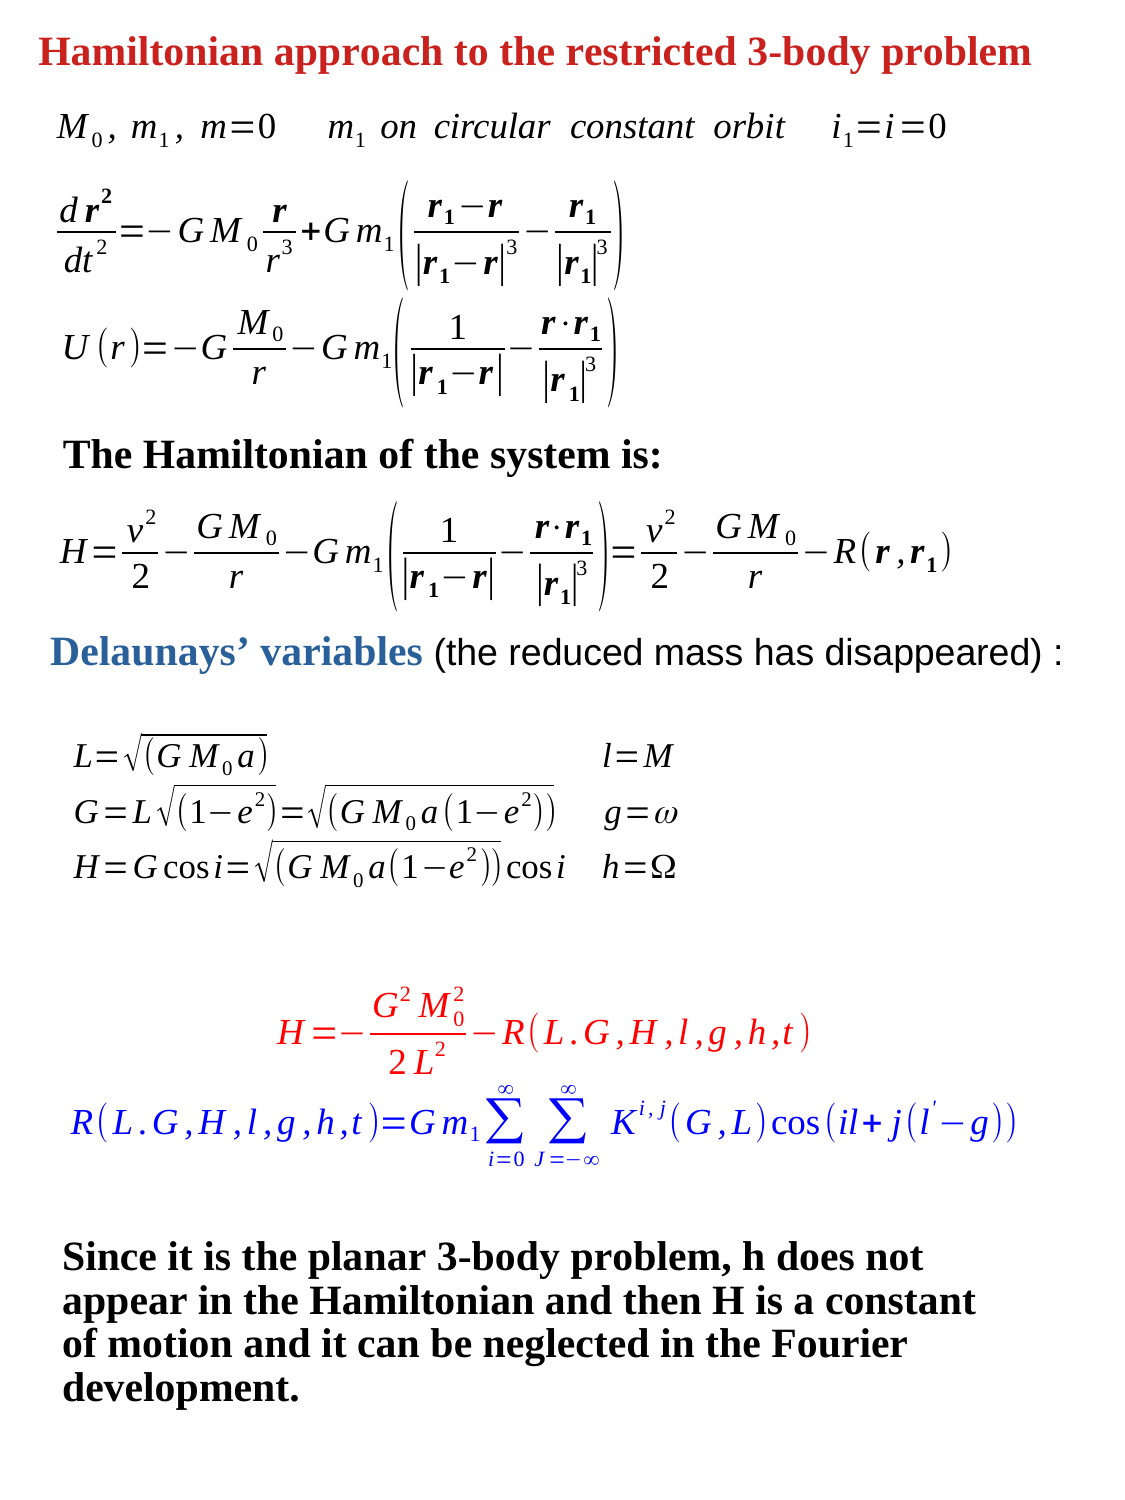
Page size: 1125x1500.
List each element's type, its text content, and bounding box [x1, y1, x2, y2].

text_box Hamiltonian approach to the restricted 3-body problem [23, 23, 1087, 82]
chart [45, 178, 636, 411]
chart [48, 499, 961, 615]
chart [45, 106, 957, 153]
text_box Since it is the planar 3-body problem, h does not appear in the Hamiltonian and then H is a constant of motion and it can be neglected in the Fourier development. [47, 1228, 1028, 1418]
text_box The Hamiltonian of the system is: [48, 426, 818, 525]
text_box Delaunays’ variables (the reduced mass has disappeared) : [35, 623, 1125, 721]
chart [59, 980, 1027, 1171]
chart [62, 732, 686, 892]
